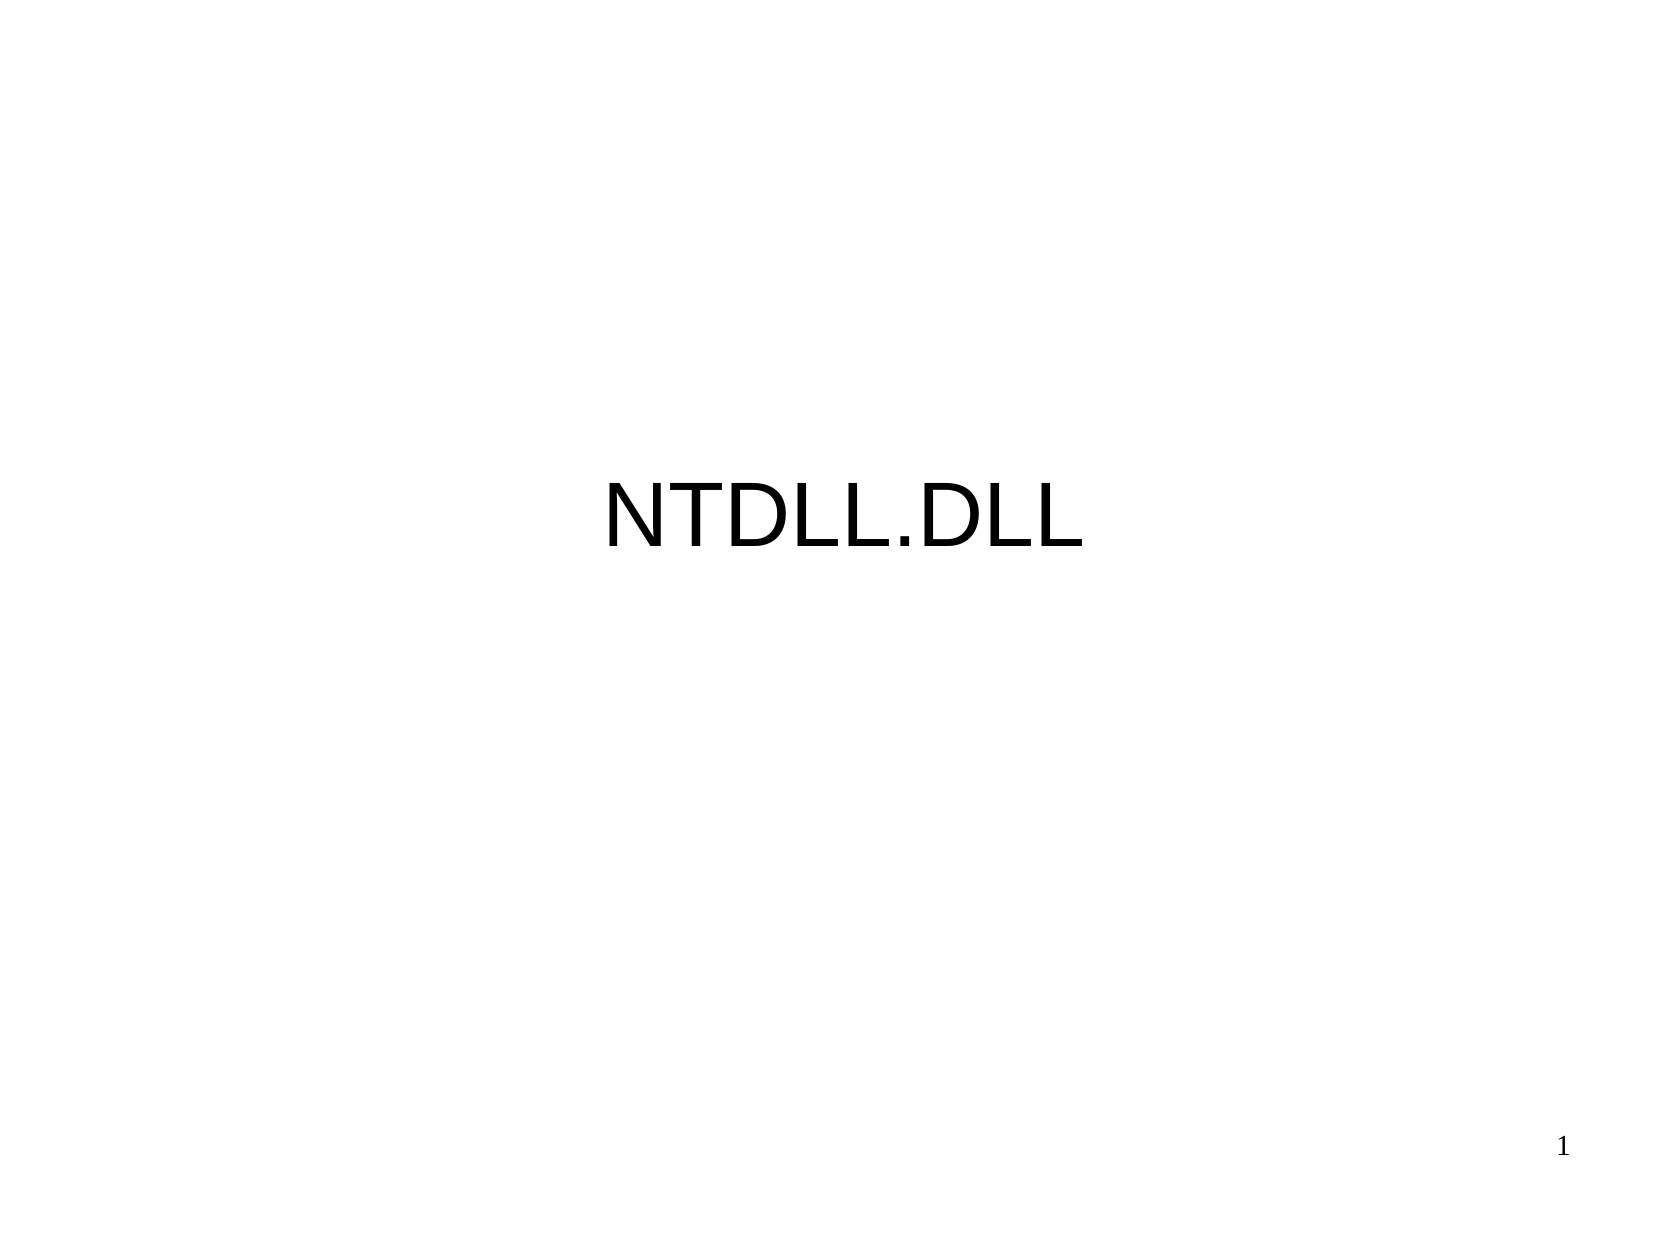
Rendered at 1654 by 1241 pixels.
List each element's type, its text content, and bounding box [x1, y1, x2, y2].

title NTDLL.DLL [124, 413, 1530, 620]
